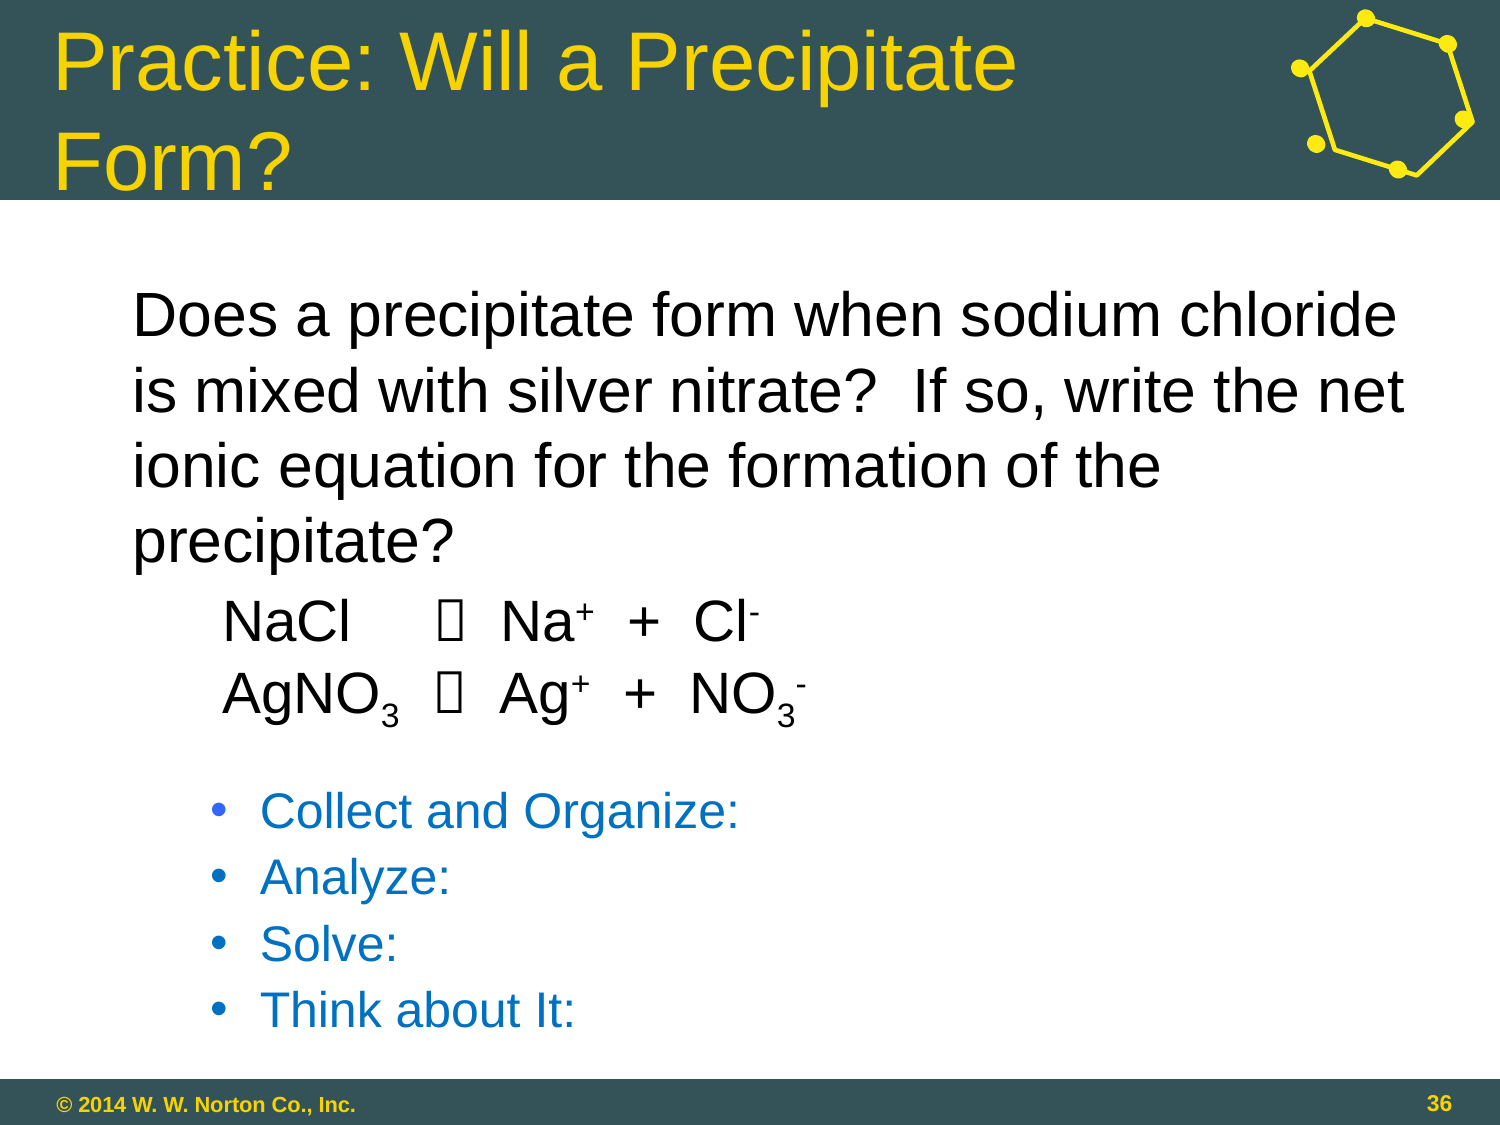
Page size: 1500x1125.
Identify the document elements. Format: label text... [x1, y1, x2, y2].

title Practice: Will a Precipitate Form? [37, 19, 1118, 195]
slide_number <number> [1408, 1085, 1468, 1120]
text_box Collect and Organize: Analyze: Solve: Think about It: [155, 777, 963, 1047]
list Does a precipitate form when sodium chloride is mixed with silver nitrate? If so, write the net ionic equation for the formation of the precipitate? NaCl  Na+ + Cl- AgNO3  Ag+ + NO3- [87, 262, 1425, 663]
